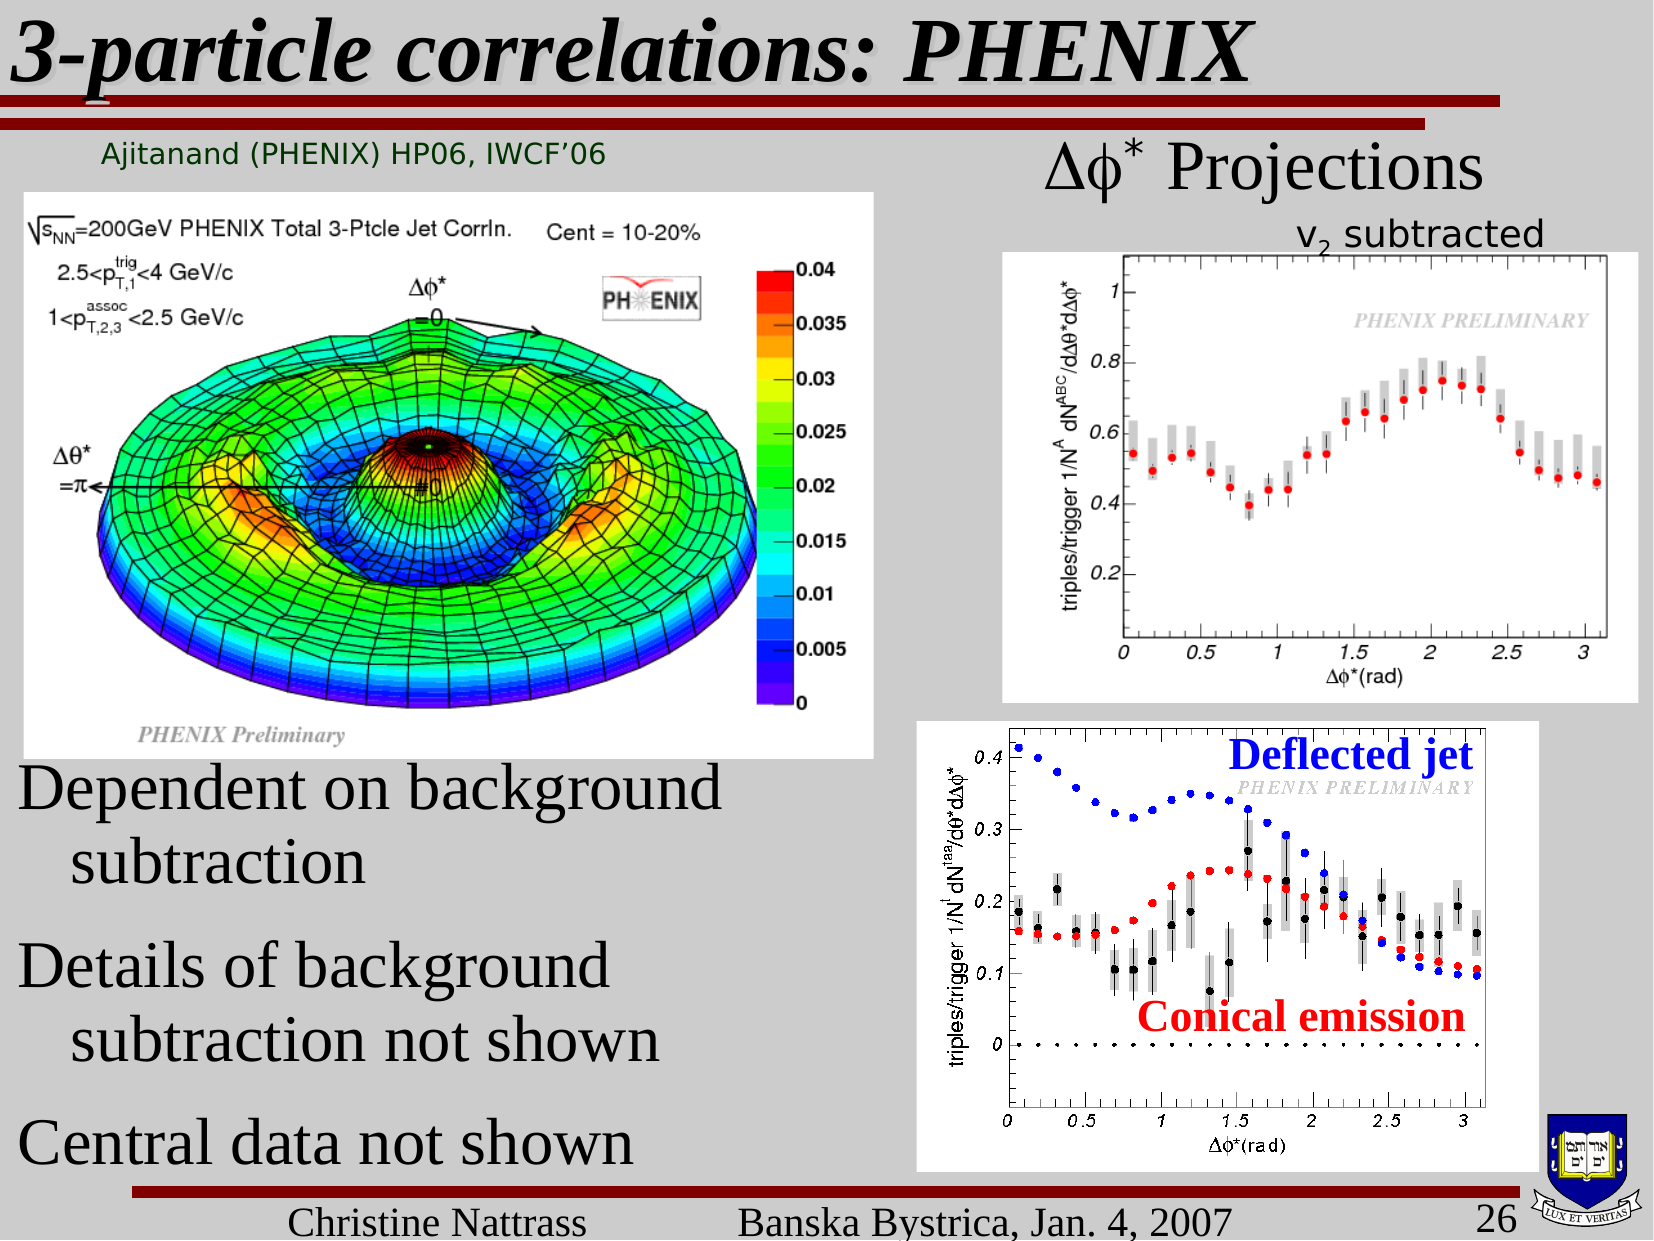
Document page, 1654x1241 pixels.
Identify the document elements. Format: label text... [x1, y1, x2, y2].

text_box Ajitanand (PHENIX) HP06, IWCF’06 [86, 129, 737, 180]
title 3-particle correlations: PHENIX [11, 0, 1512, 154]
picture [1002, 252, 1639, 703]
text_box * Projections [1028, 116, 1501, 215]
picture [916, 721, 1643, 1227]
list Dependent on background subtraction Details of background subtraction not shown Central data not shown [0, 750, 901, 1180]
text_box Conical emission [1121, 982, 1482, 1049]
text_box v2 subtracted [1280, 204, 1561, 270]
text_box Deflected jet [1213, 721, 1489, 788]
picture [23, 192, 874, 750]
